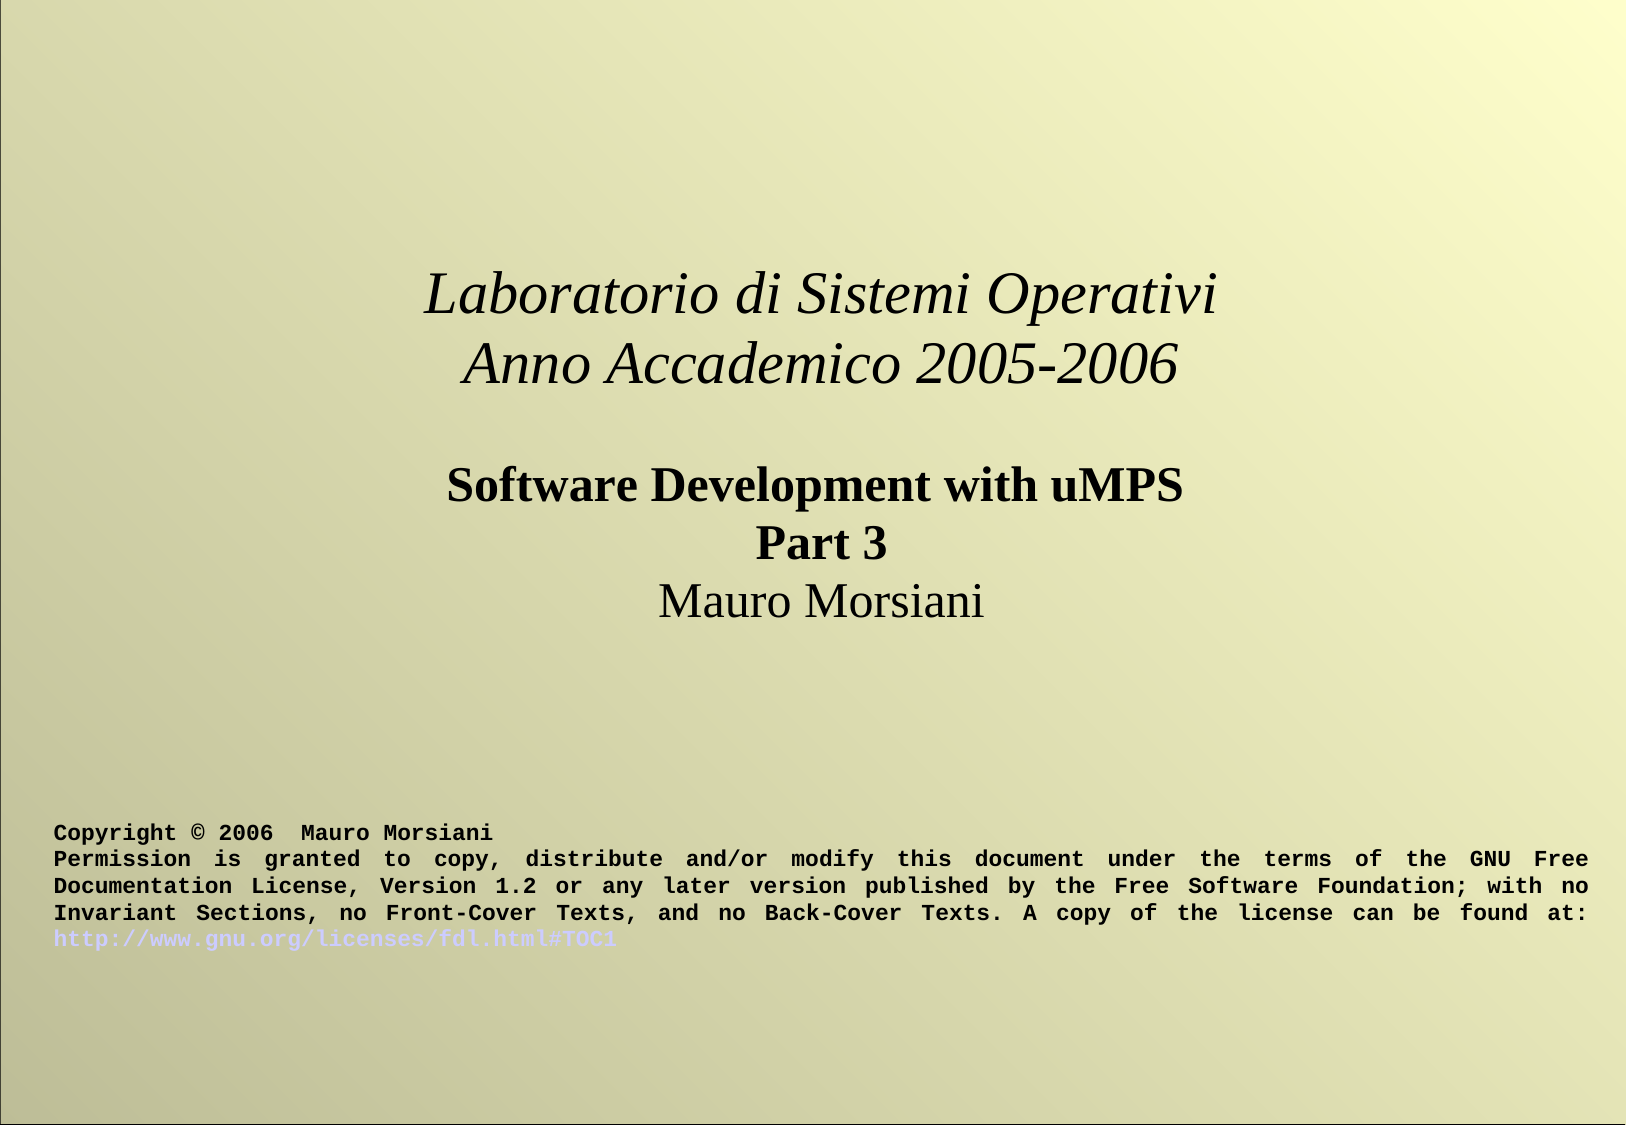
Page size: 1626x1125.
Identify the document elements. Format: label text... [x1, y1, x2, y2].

text_box Laboratorio di Sistemi Operativi Anno Accademico 2005-2006 Software Development with uMPS Part 3 Mauro Morsiani Copyright © 2006 Mauro Morsiani Permission is granted to copy, distribute and/or modify this document under the terms of the GNU Free Documentation License, Version 1.2 or any later version published by the Free Software Foundation; with no Invariant Sections, no Front-Cover Texts, and no Back-Cover Texts. A copy of the license can be found at: http://www.gnu.org/licenses/fdl.html#TOC1 [53, 48, 1590, 982]
text_box [0, 0, 1626, 1125]
